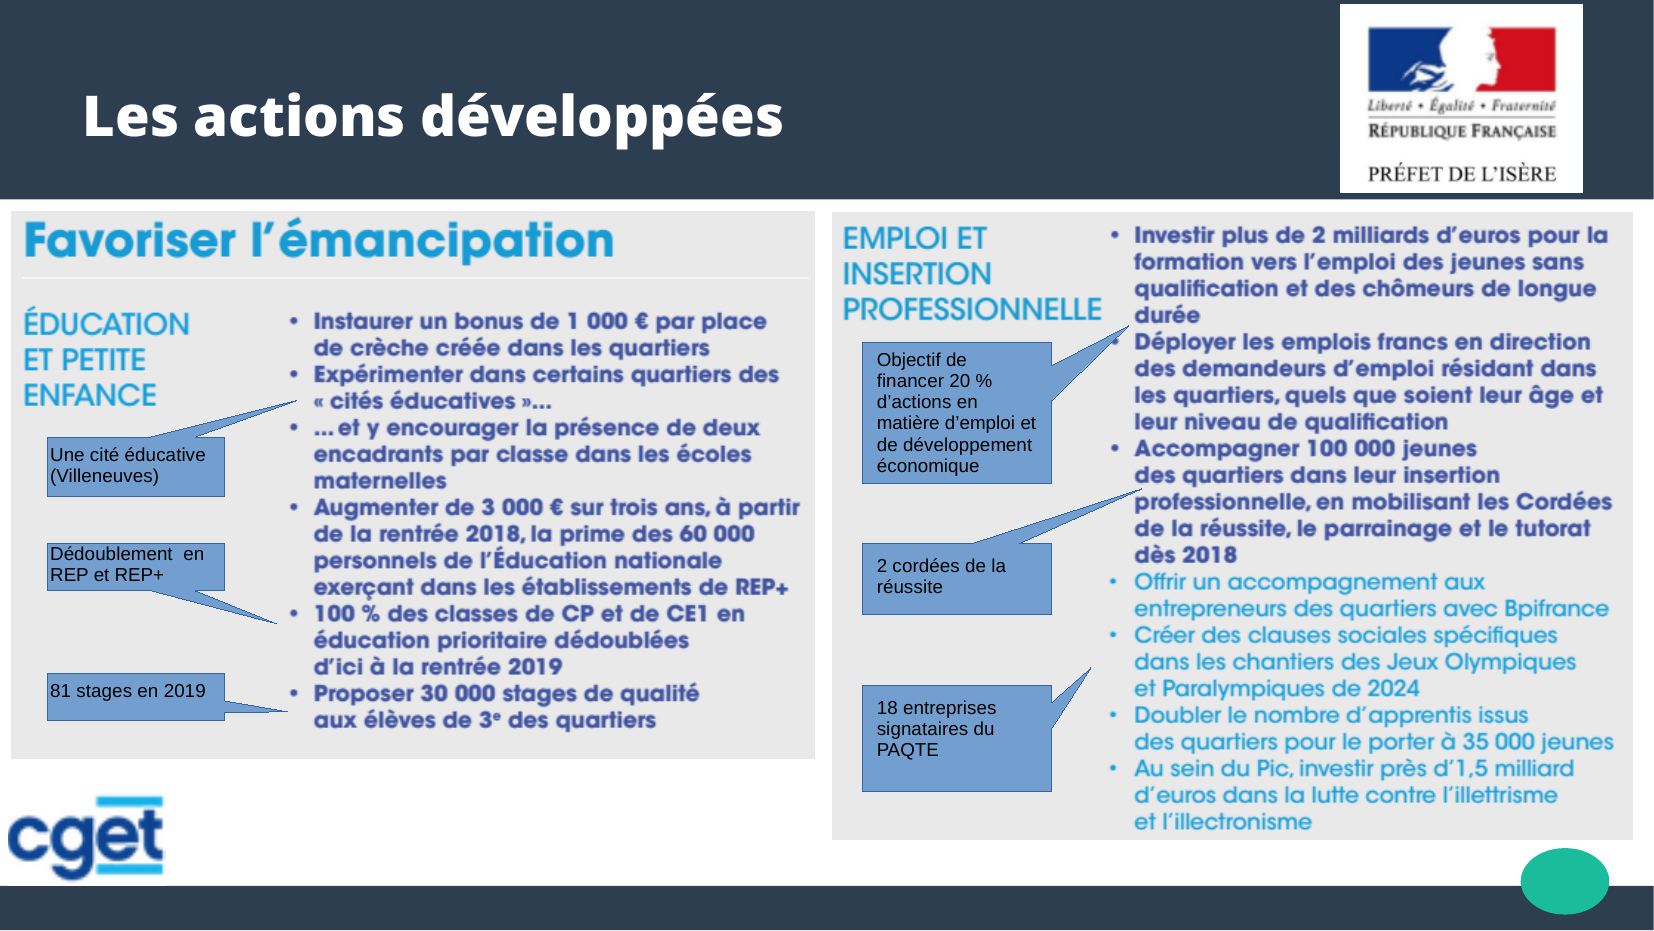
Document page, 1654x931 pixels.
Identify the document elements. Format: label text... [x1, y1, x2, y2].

title Les actions développées [82, 0, 1571, 246]
picture [8, 779, 166, 886]
text_box [1052, 325, 1129, 401]
text_box 2 cordées de la réussite [862, 548, 1052, 626]
text_box [862, 685, 1052, 689]
picture [1340, 4, 1583, 193]
text_box Objectif de financer 20 % d’actions en matière d’emploi et de développement économique [862, 342, 1052, 505]
text_box Dédoublement en REP et REP+ [35, 536, 225, 615]
text_box Une cité éducative (Villeneuves) [35, 437, 225, 515]
text_box [150, 400, 297, 437]
text_box [1052, 667, 1091, 728]
picture [11, 211, 815, 759]
text_box [225, 700, 288, 713]
text_box [225, 602, 277, 624]
picture [832, 212, 1633, 840]
text_box [862, 768, 1052, 792]
text_box 18 entreprises signataires du PAQTE [862, 689, 1052, 768]
text_box [862, 488, 1142, 548]
text_box 81 stages en 2019 [35, 673, 225, 752]
